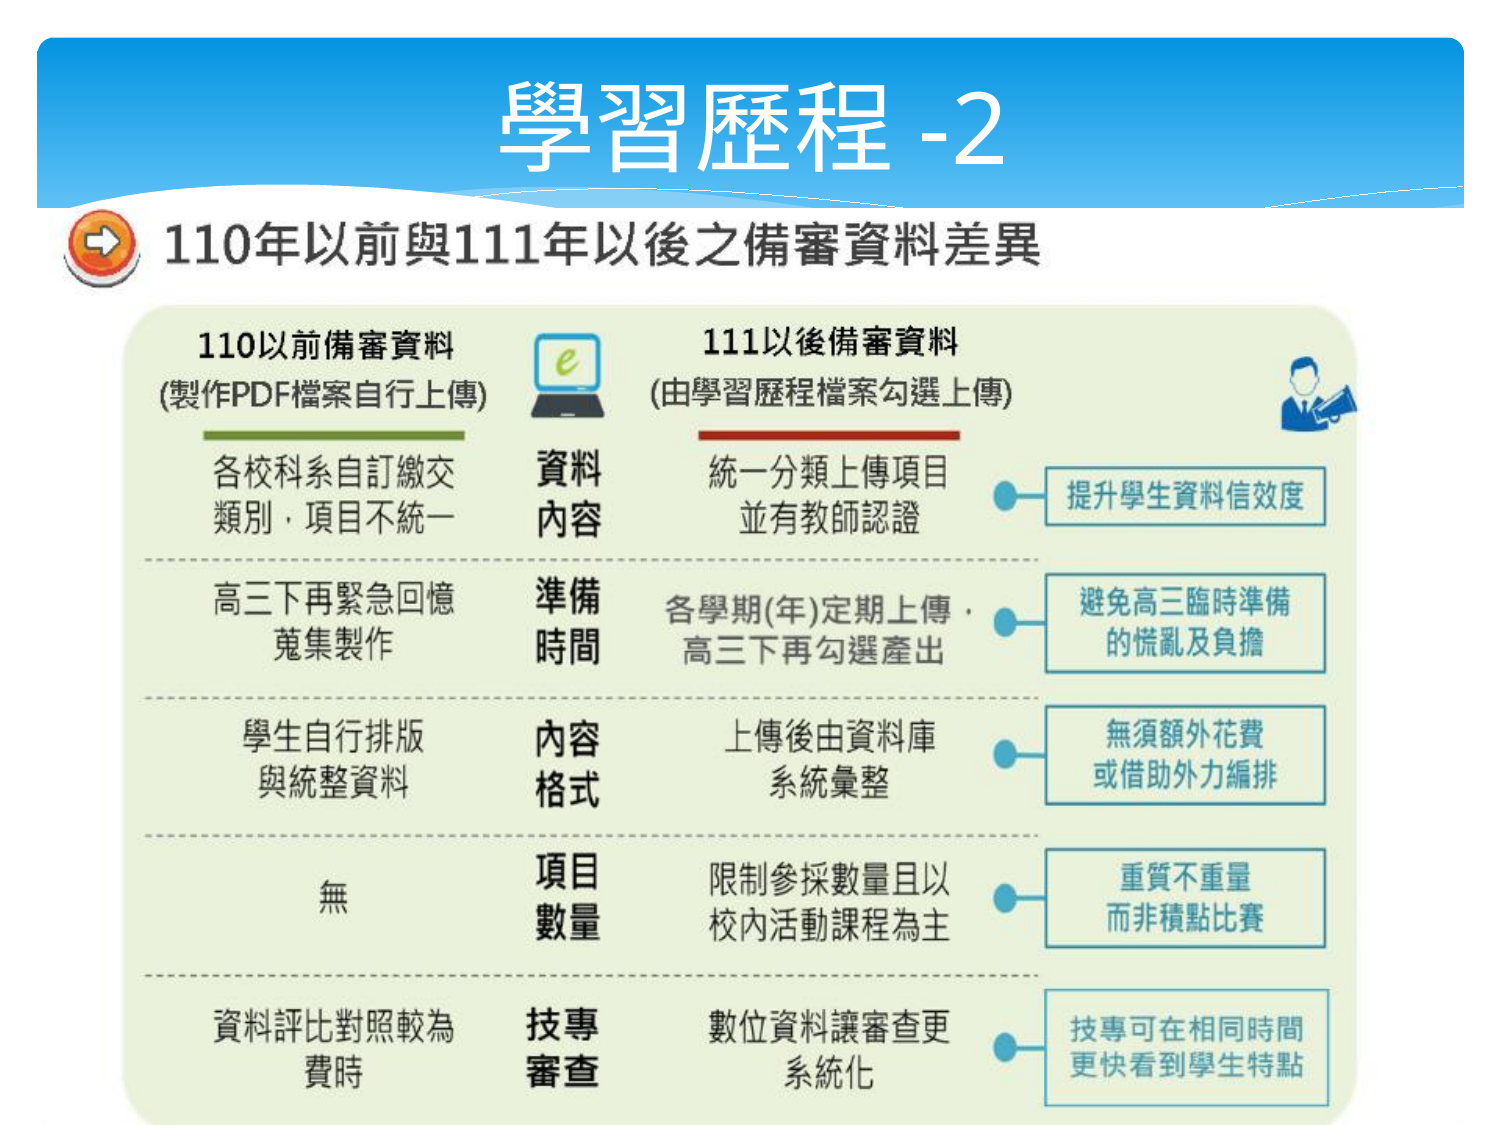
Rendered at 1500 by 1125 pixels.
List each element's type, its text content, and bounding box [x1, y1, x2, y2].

picture [0, 208, 1500, 1125]
text_box 學習歷程-2 [76, 57, 1427, 208]
